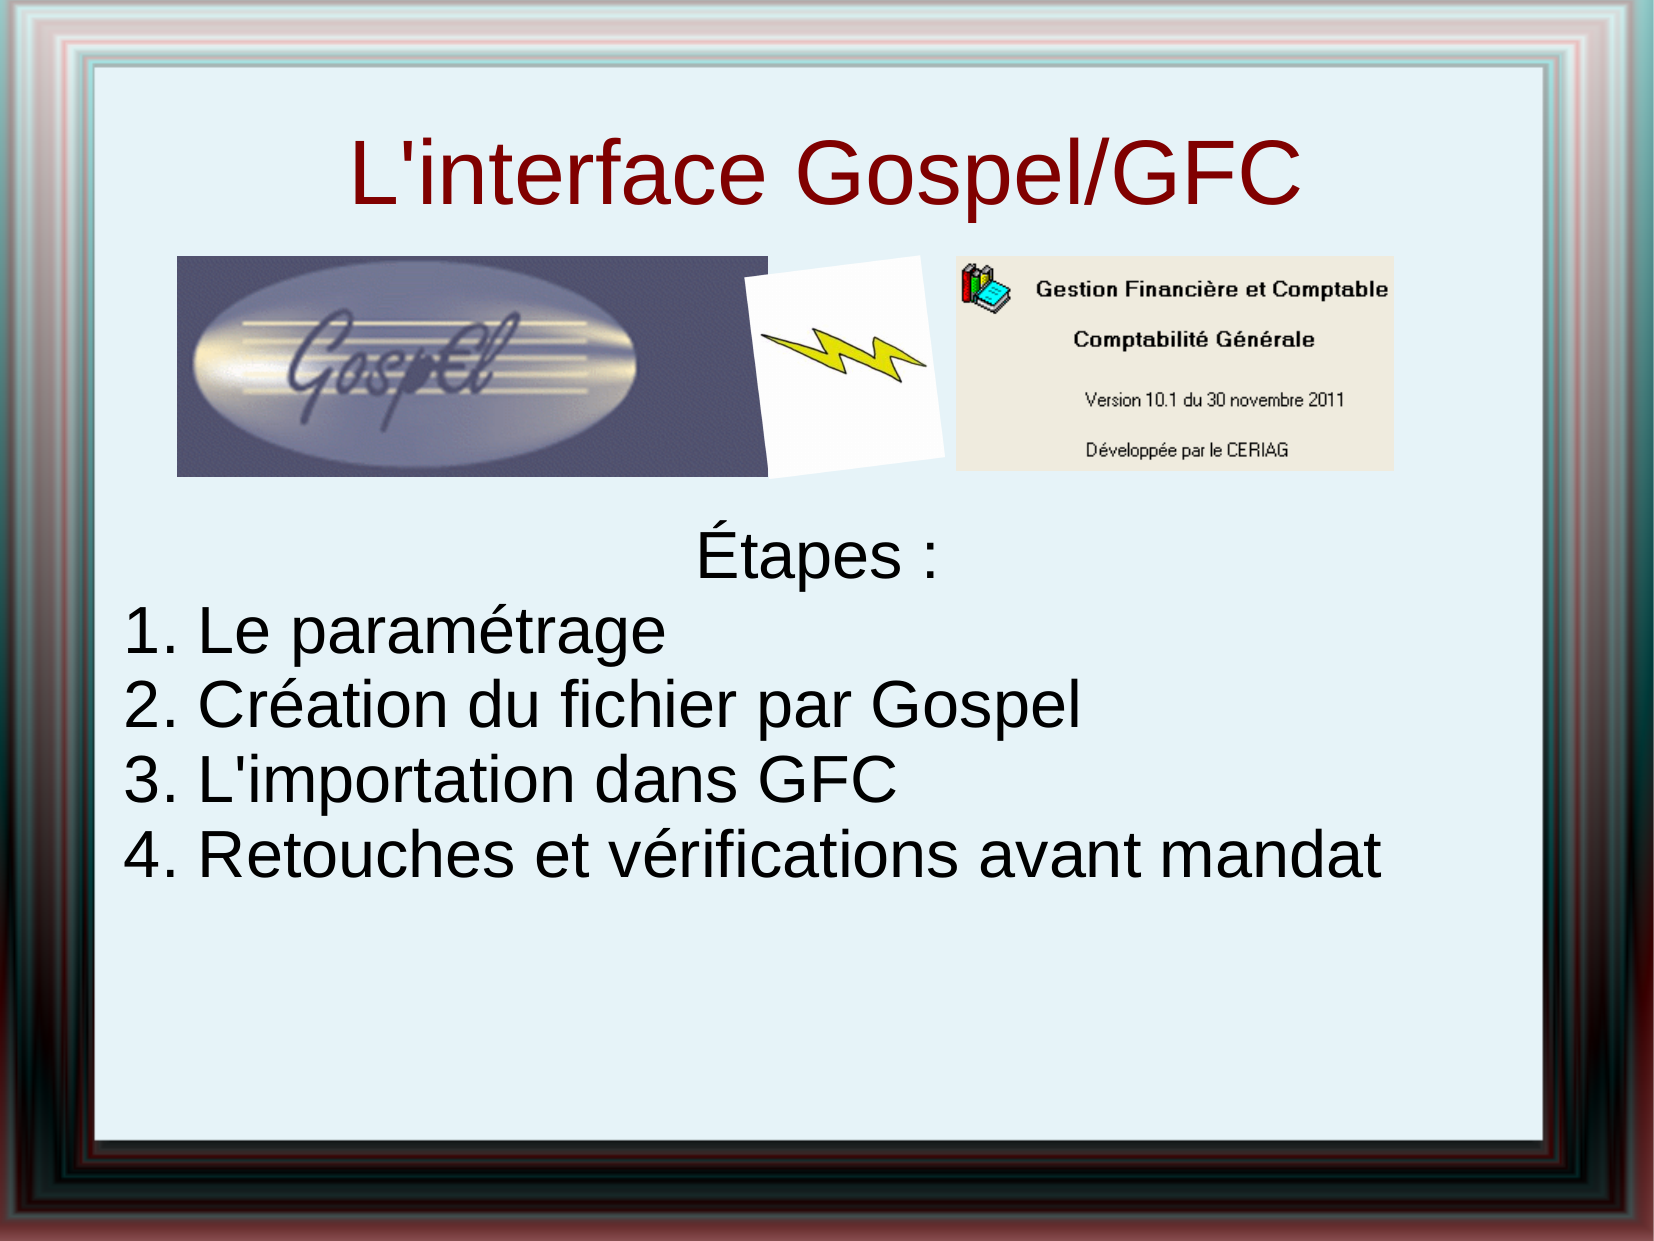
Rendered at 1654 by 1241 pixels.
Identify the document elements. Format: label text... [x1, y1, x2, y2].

title L'interface Gospel/GFC [118, 88, 1536, 257]
picture [0, 0, 1654, 1241]
subtitle Étapes : Le paramétrage Création du fichier par Gospel L'importation dans GFC Retouches et vérifications avant mandat [124, 354, 1512, 981]
